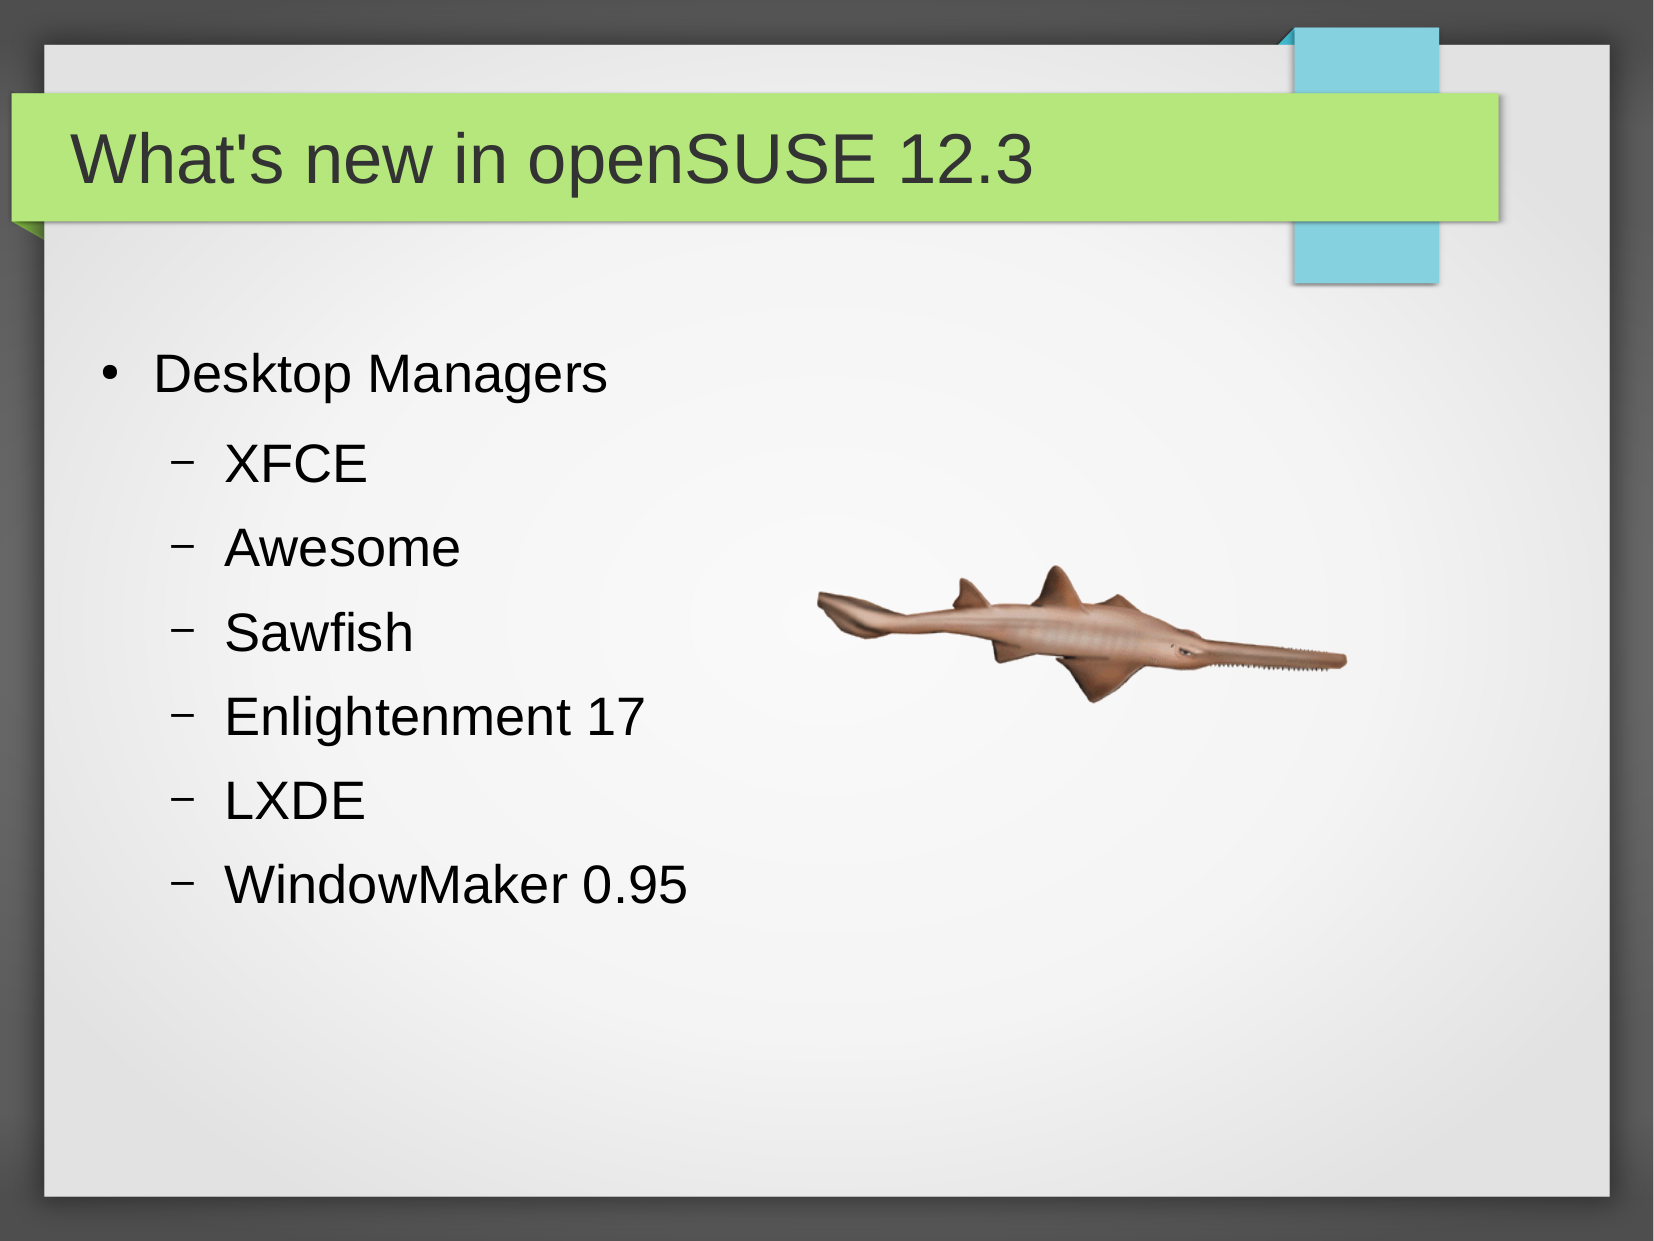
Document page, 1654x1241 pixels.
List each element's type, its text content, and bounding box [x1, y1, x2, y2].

list Desktop Managers XFCE Awesome Sawfish Enlightenment 17 LXDE WindowMaker 0.95 [82, 343, 1538, 1063]
title What's new in openSUSE 12.3 [70, 106, 1229, 213]
picture [0, 0, 1654, 1241]
